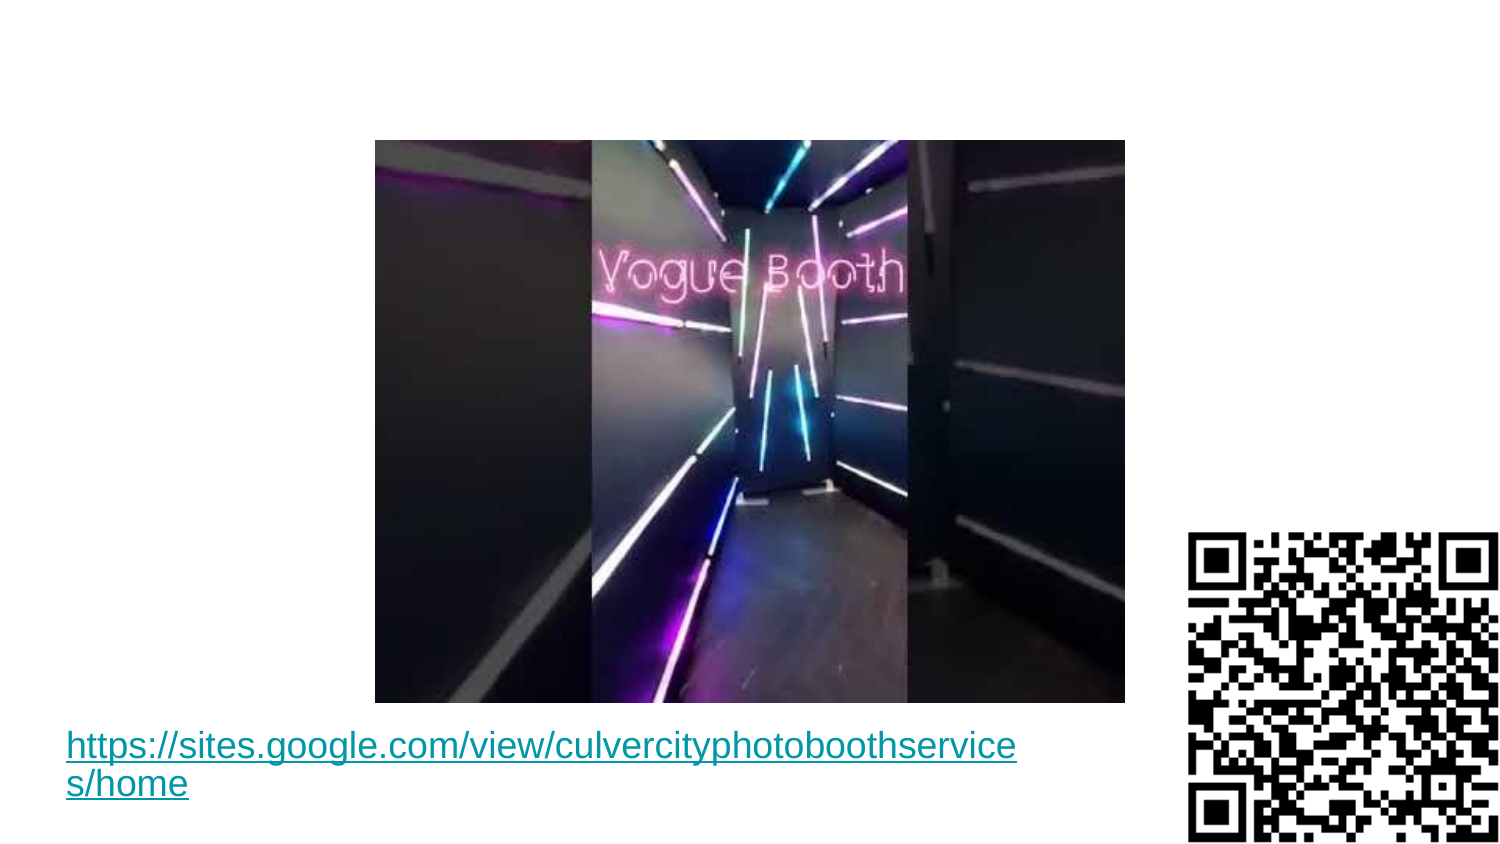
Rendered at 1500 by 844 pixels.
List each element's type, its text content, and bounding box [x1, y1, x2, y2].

picture [375, 140, 1125, 704]
list https://sites.google.com/view/culvercityphotoboothservices/home [51, 694, 1036, 794]
picture [1187, 531, 1500, 844]
